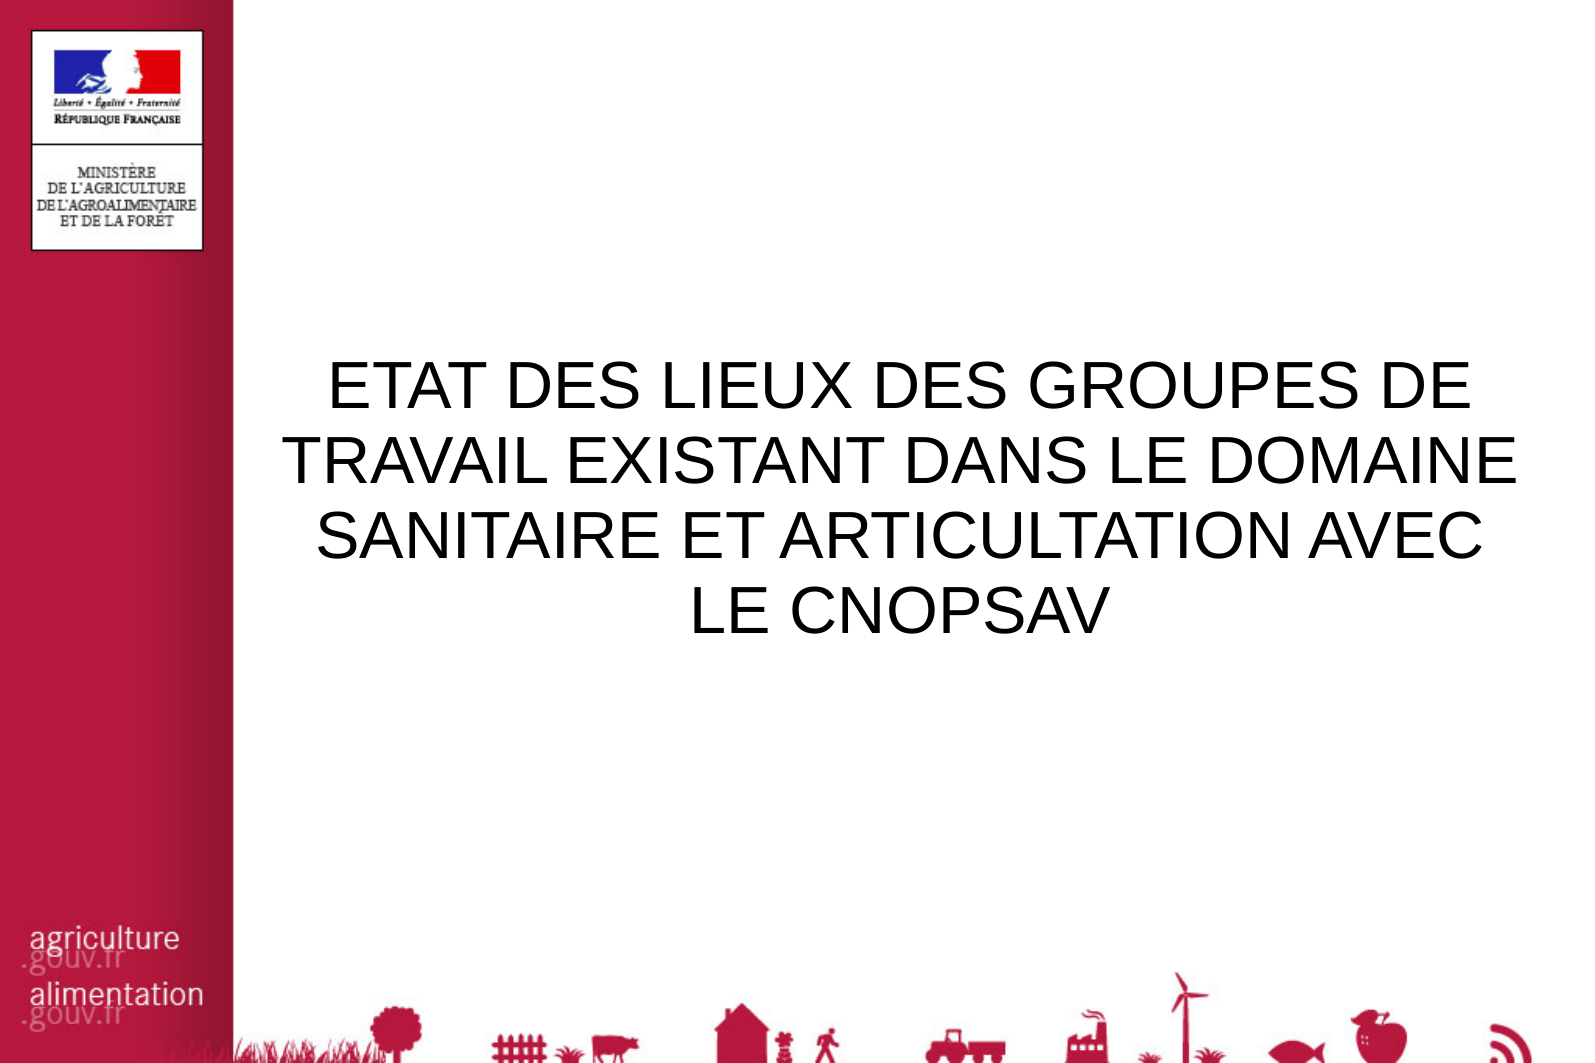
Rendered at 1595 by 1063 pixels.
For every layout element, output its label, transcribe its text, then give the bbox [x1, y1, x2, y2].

picture [0, 0, 1594, 1063]
subtitle ETAT DES LIEUX DES GROUPES DE TRAVAIL EXISTANT DANS LE DOMAINE SANITAIRE ET ARTICULTATION AVEC LE CNOPSAV [265, 86, 1536, 910]
